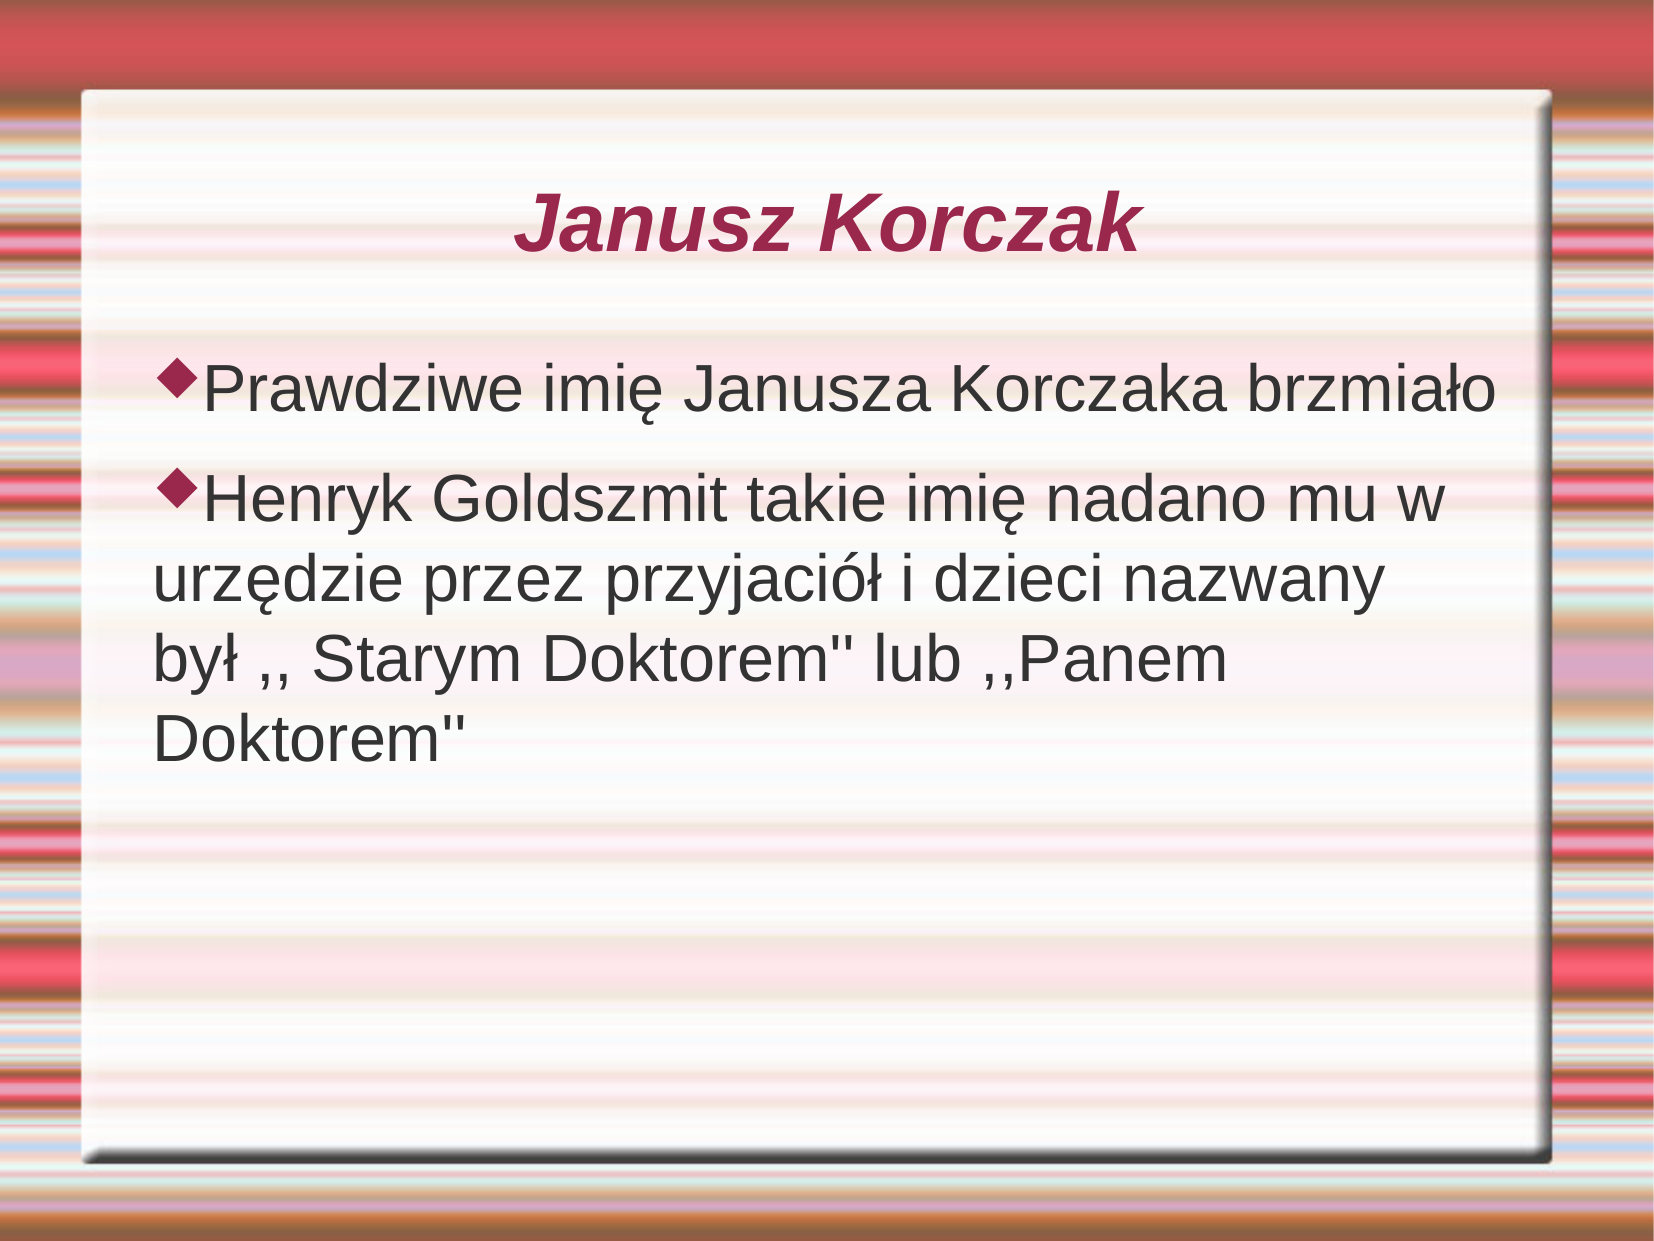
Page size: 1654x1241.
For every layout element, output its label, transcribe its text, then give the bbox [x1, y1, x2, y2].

list Prawdziwe imię Janusza Korczaka brzmiało Henryk Goldszmit takie imię nadano mu w urzędzie przez przyjaciół i dzieci nazwany był ,, Starym Doktorem'' lub ,,Panem Doktorem'' [152, 344, 1534, 1127]
title Janusz Korczak [121, 114, 1534, 322]
